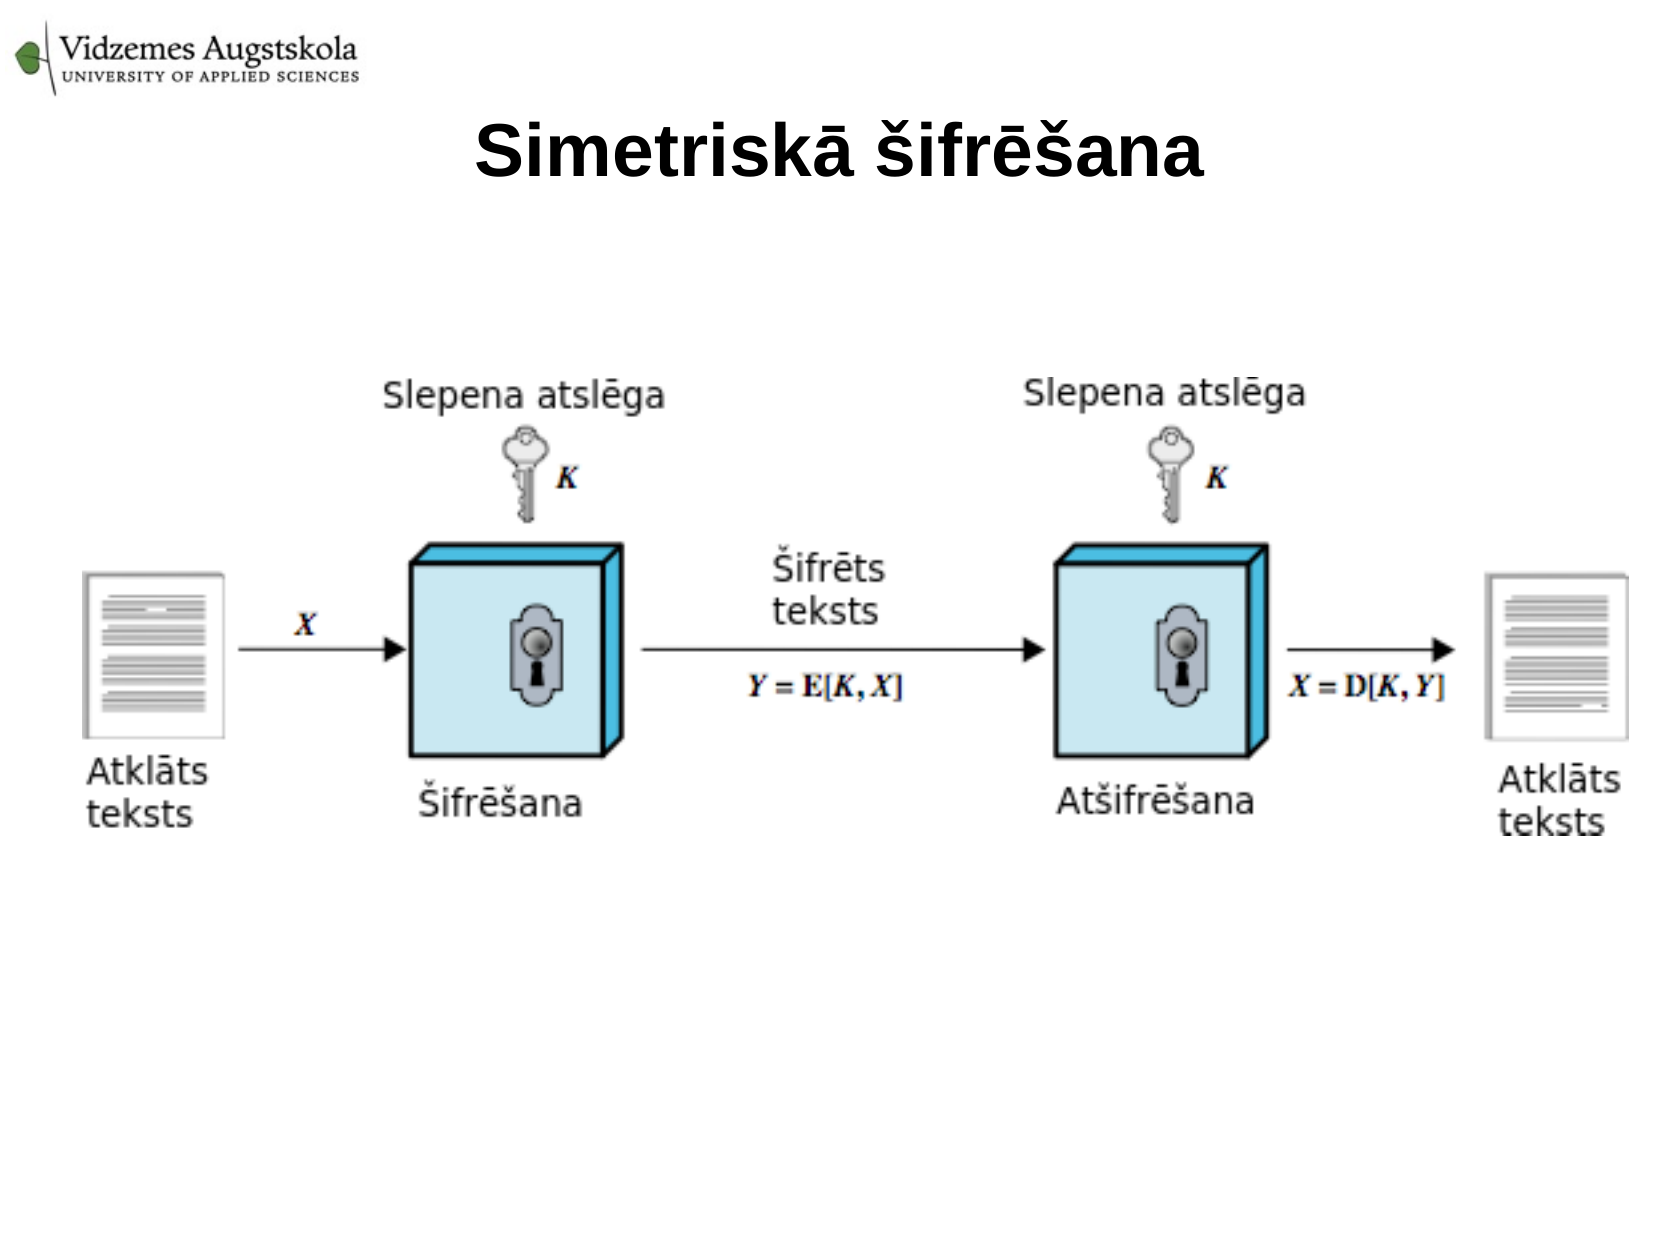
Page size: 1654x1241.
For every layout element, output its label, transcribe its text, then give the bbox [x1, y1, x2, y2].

title Simetriskā šifrēšana [82, 111, 1571, 196]
picture [82, 377, 1629, 836]
picture [5, 2, 368, 113]
